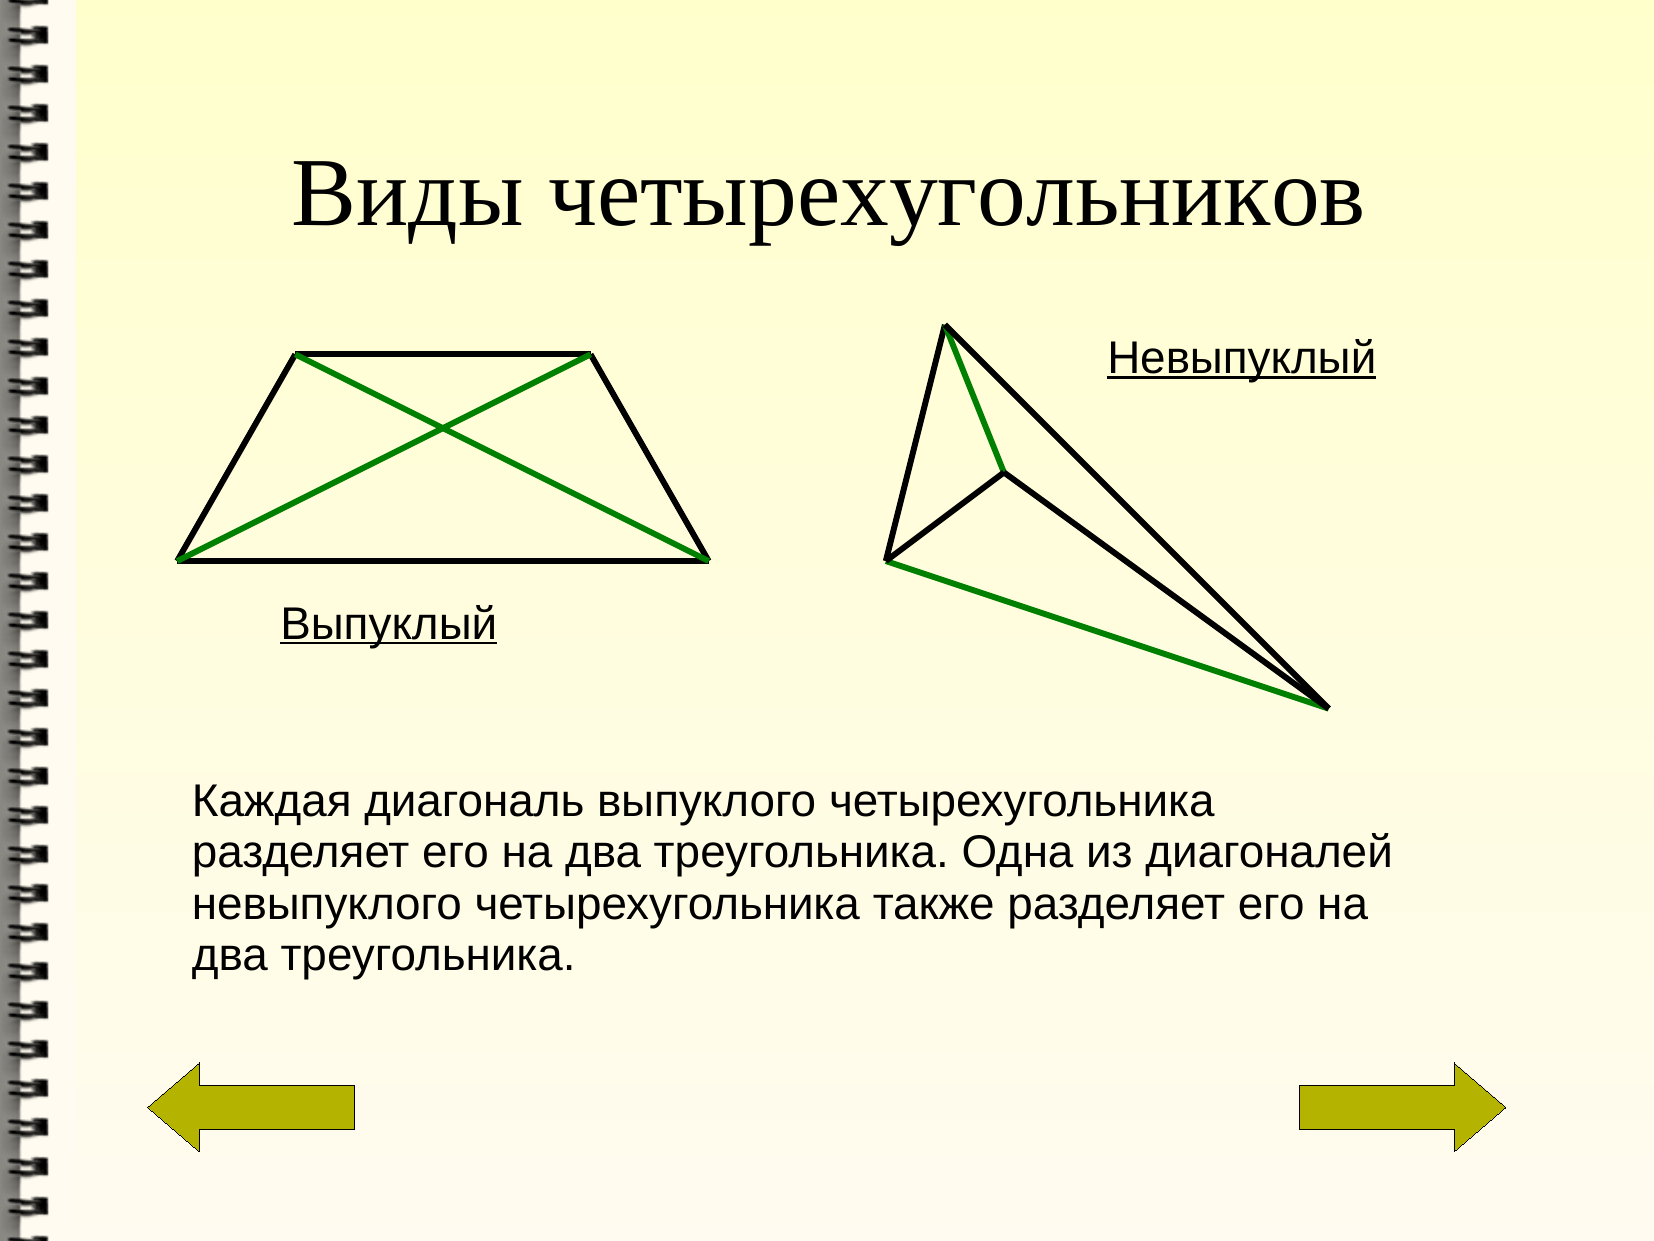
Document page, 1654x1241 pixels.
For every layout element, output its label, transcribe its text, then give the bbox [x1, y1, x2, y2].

text_box [147, 1062, 355, 1152]
text_box [1299, 1062, 1506, 1152]
picture [0, 0, 1654, 1241]
text_box Выпуклый [265, 590, 798, 657]
text_box Невыпуклый [1092, 324, 1565, 391]
text_box Каждая диагональ выпуклого четырехугольника разделяет его на два треугольника. Одна из диагоналей невыпуклого четырехугольника также разделяет его на два треугольника. [177, 767, 1418, 987]
title Виды четырехугольников [123, 88, 1536, 296]
